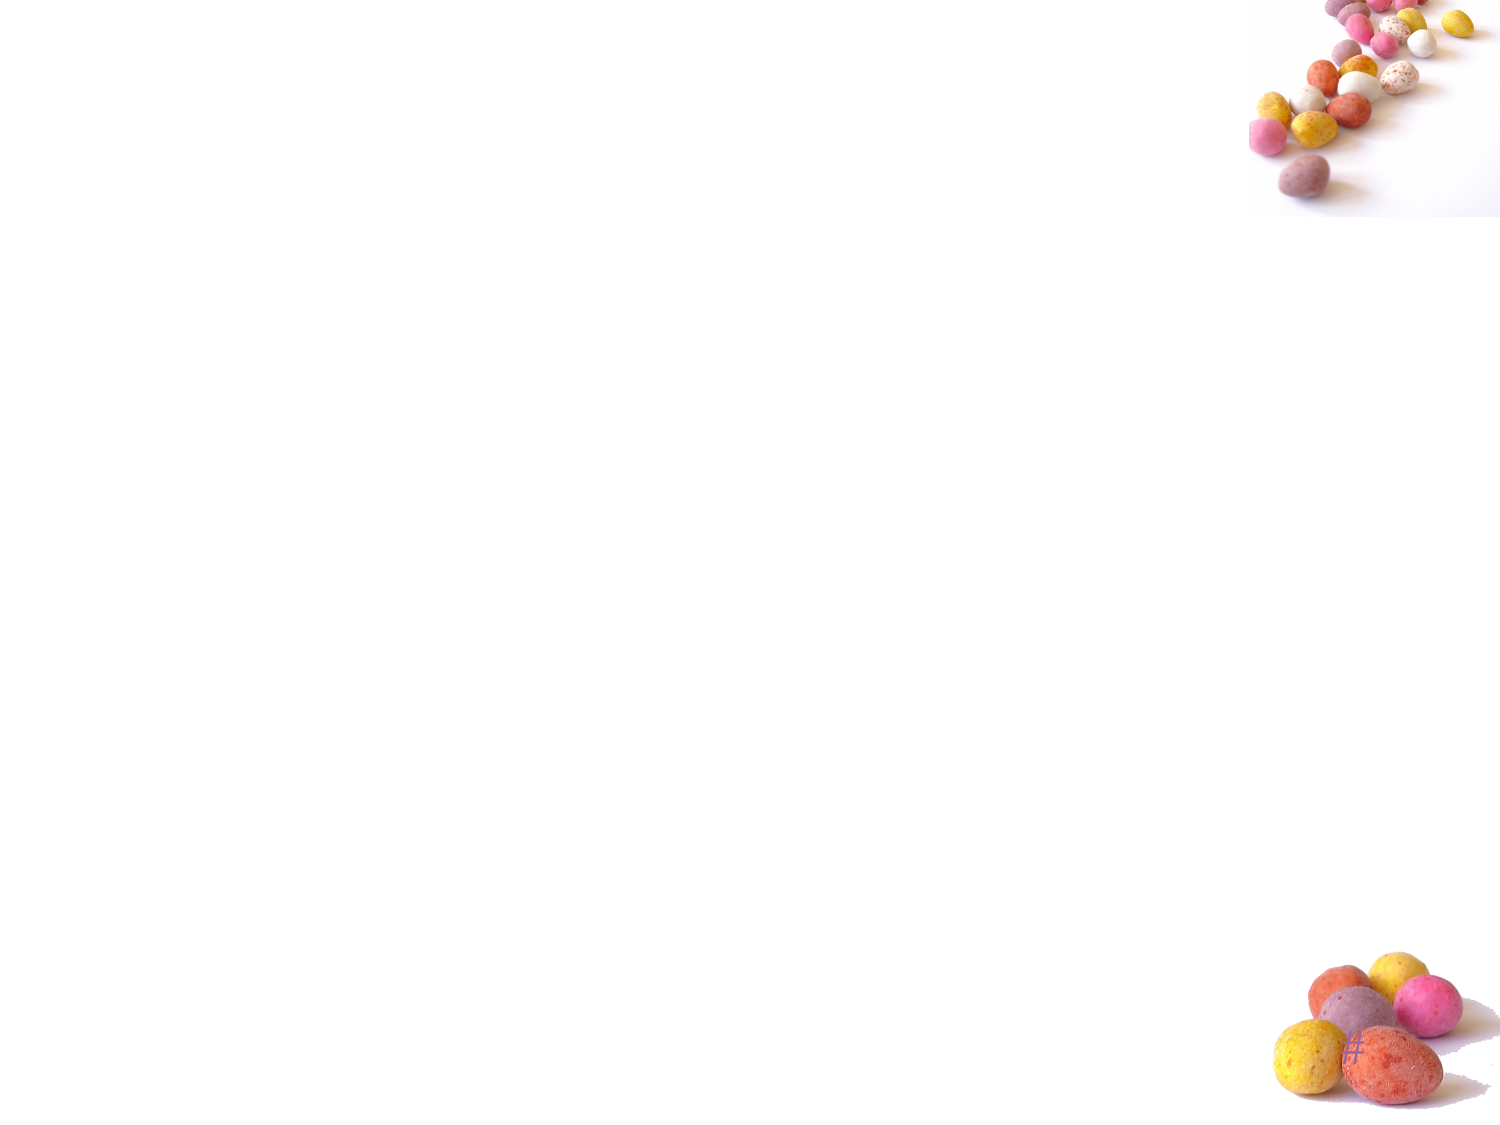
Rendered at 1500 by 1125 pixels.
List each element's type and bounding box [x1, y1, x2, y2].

picture [1249, 0, 1500, 217]
picture [1250, 944, 1500, 1125]
